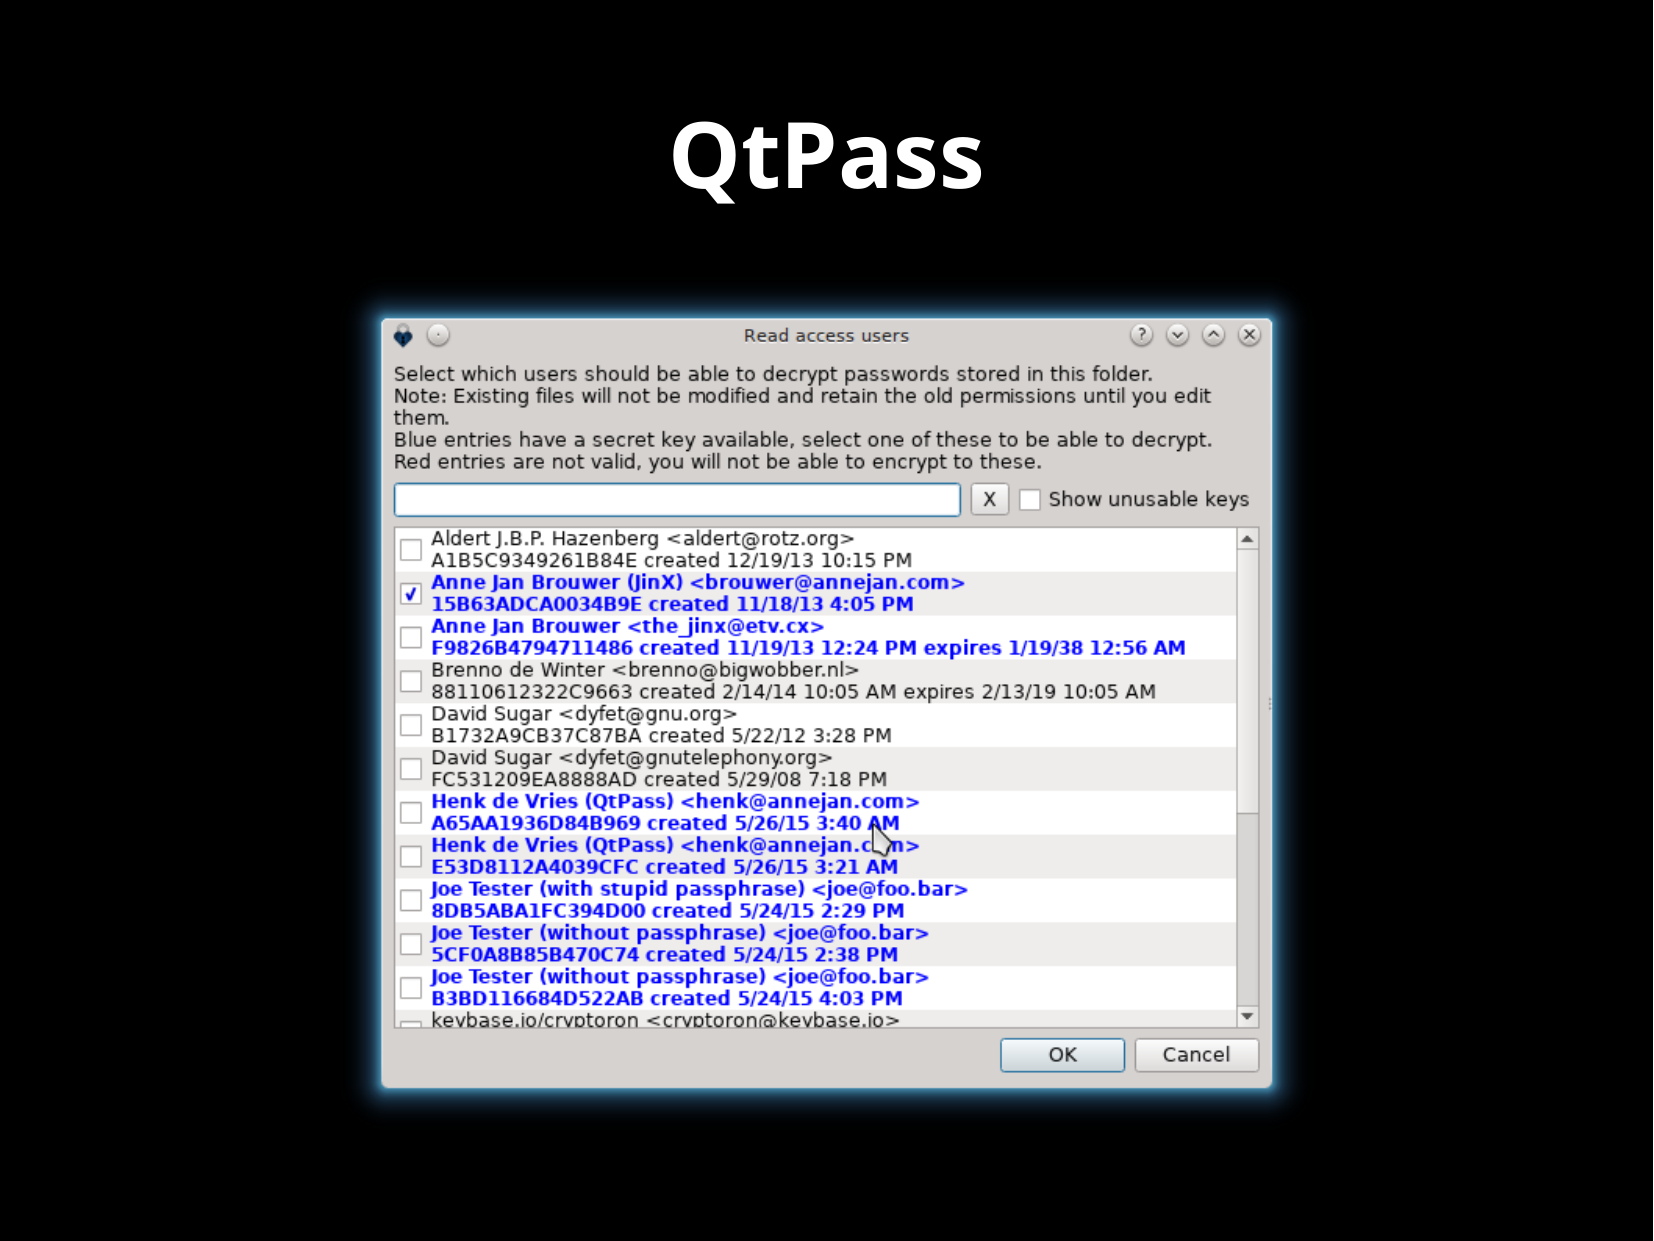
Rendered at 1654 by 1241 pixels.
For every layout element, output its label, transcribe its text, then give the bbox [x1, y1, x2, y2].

picture [319, 256, 1335, 1151]
title QtPass [82, 49, 1571, 257]
